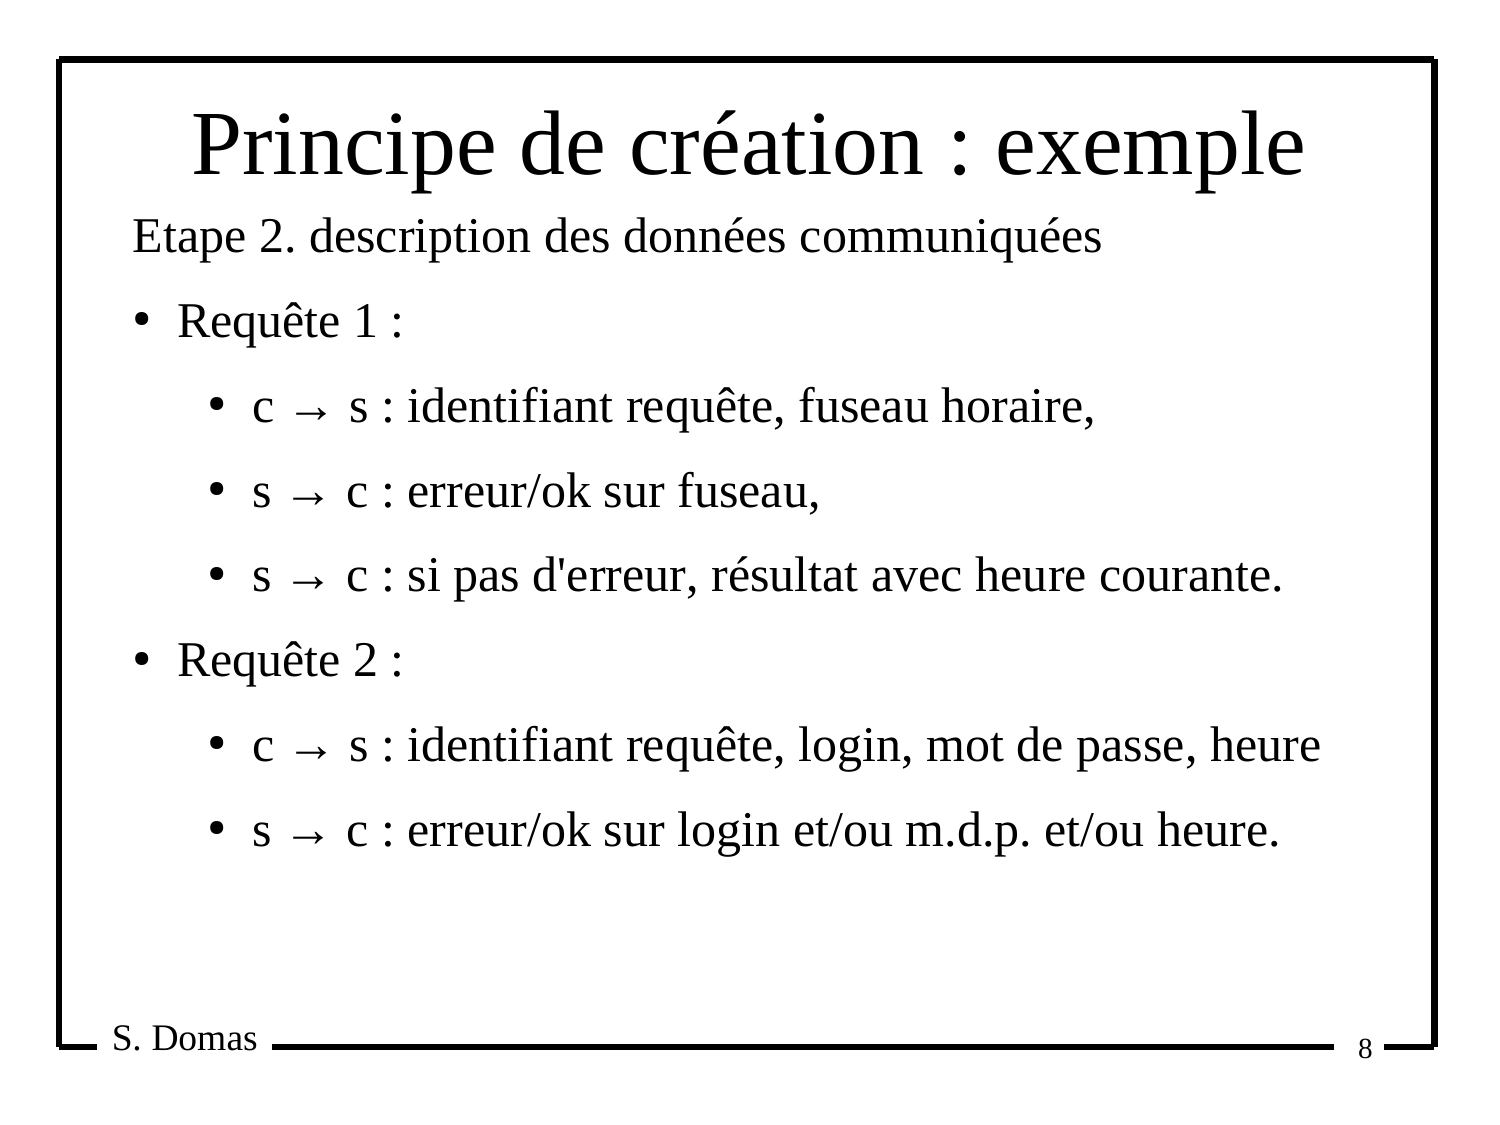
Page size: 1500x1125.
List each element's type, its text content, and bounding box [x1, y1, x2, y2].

text_box S. Domas [97, 1009, 273, 1067]
title Principe de création : exemple [112, 49, 1388, 238]
text_box Etape 2. description des données communiquées Requête 1 : c → s : identifiant requête, fuseau horaire, s → c : erreur/ok sur fuseau, s → c : si pas d'erreur, résultat avec heure courante. Requête 2 : c → s : identifiant requête, login, mot de passe, heure s → c : erreur/ok sur login et/ou m.d.p. et/ou heure. [118, 238, 1388, 975]
